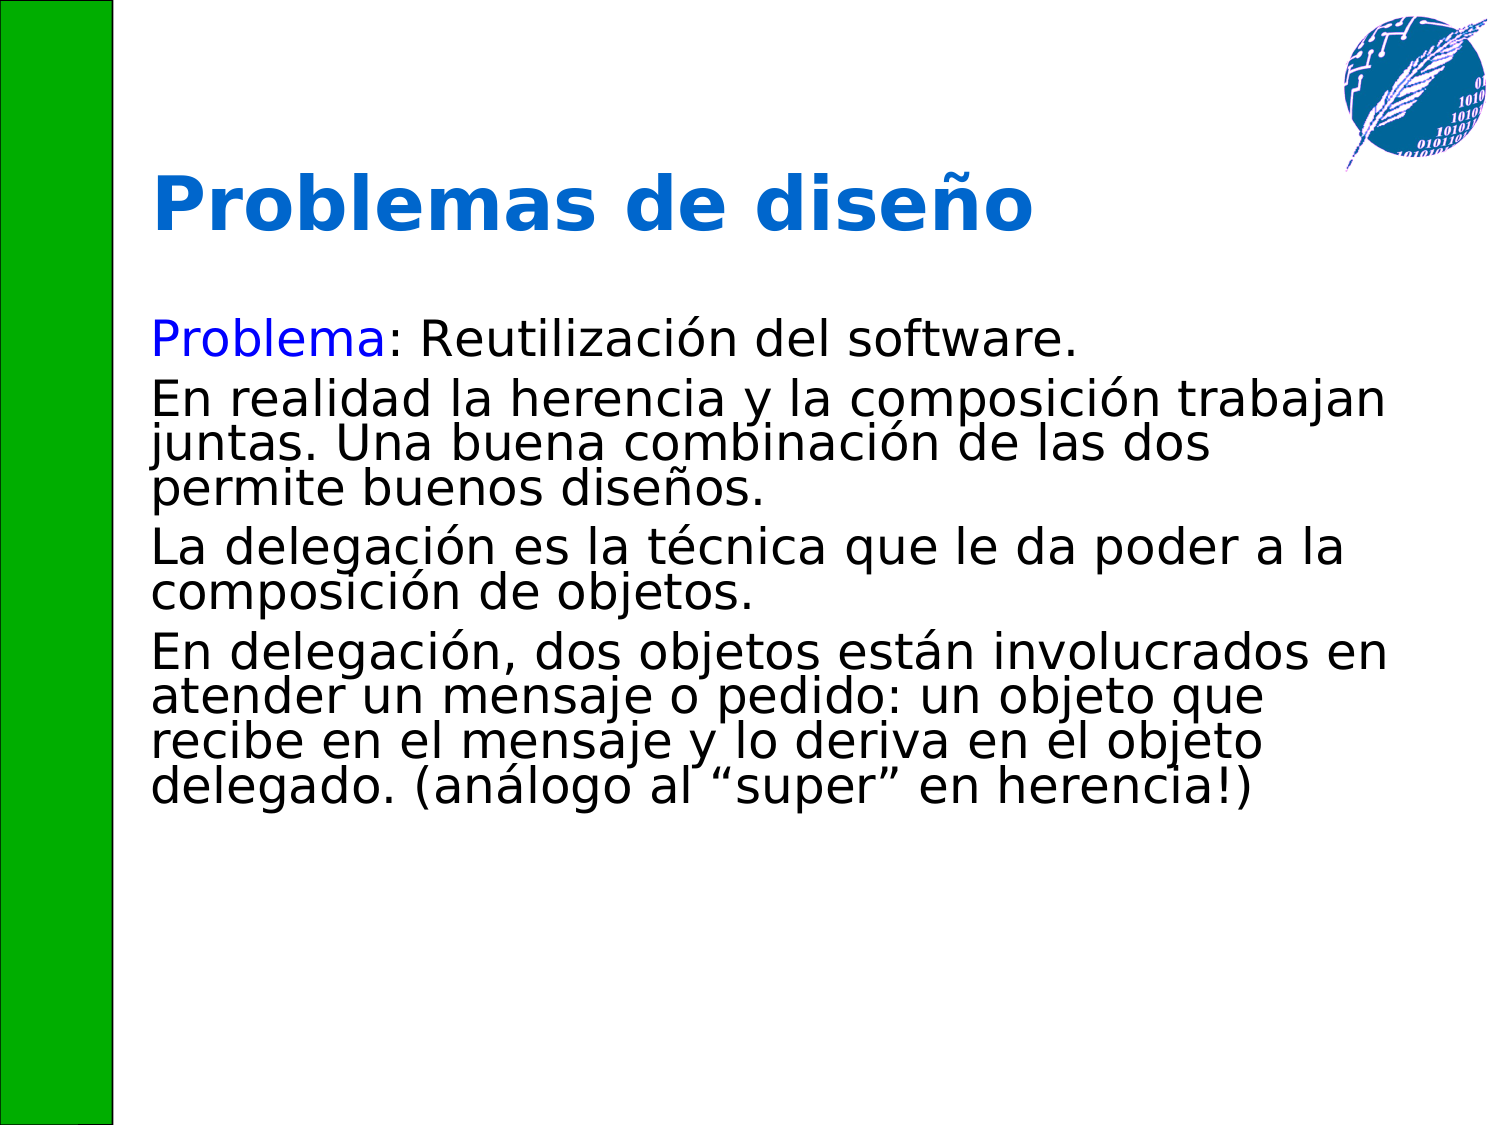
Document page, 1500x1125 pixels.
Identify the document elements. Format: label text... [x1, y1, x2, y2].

title Problemas de diseño [136, 118, 1411, 307]
list Problema: Reutilización del software. En realidad la herencia y la composición trabajan juntas. Una buena combinación de las dos permite buenos diseños. La delegación es la técnica que le da poder a la composición de objetos. En delegación, dos objetos están involucrados en atender un mensaje o pedido: un objeto que recibe en el mensaje y lo deriva en el objeto delegado. (análogo al “super” en herencia!) [149, 320, 1410, 976]
picture [1417, 140, 1425, 149]
picture [1341, 15, 1488, 172]
